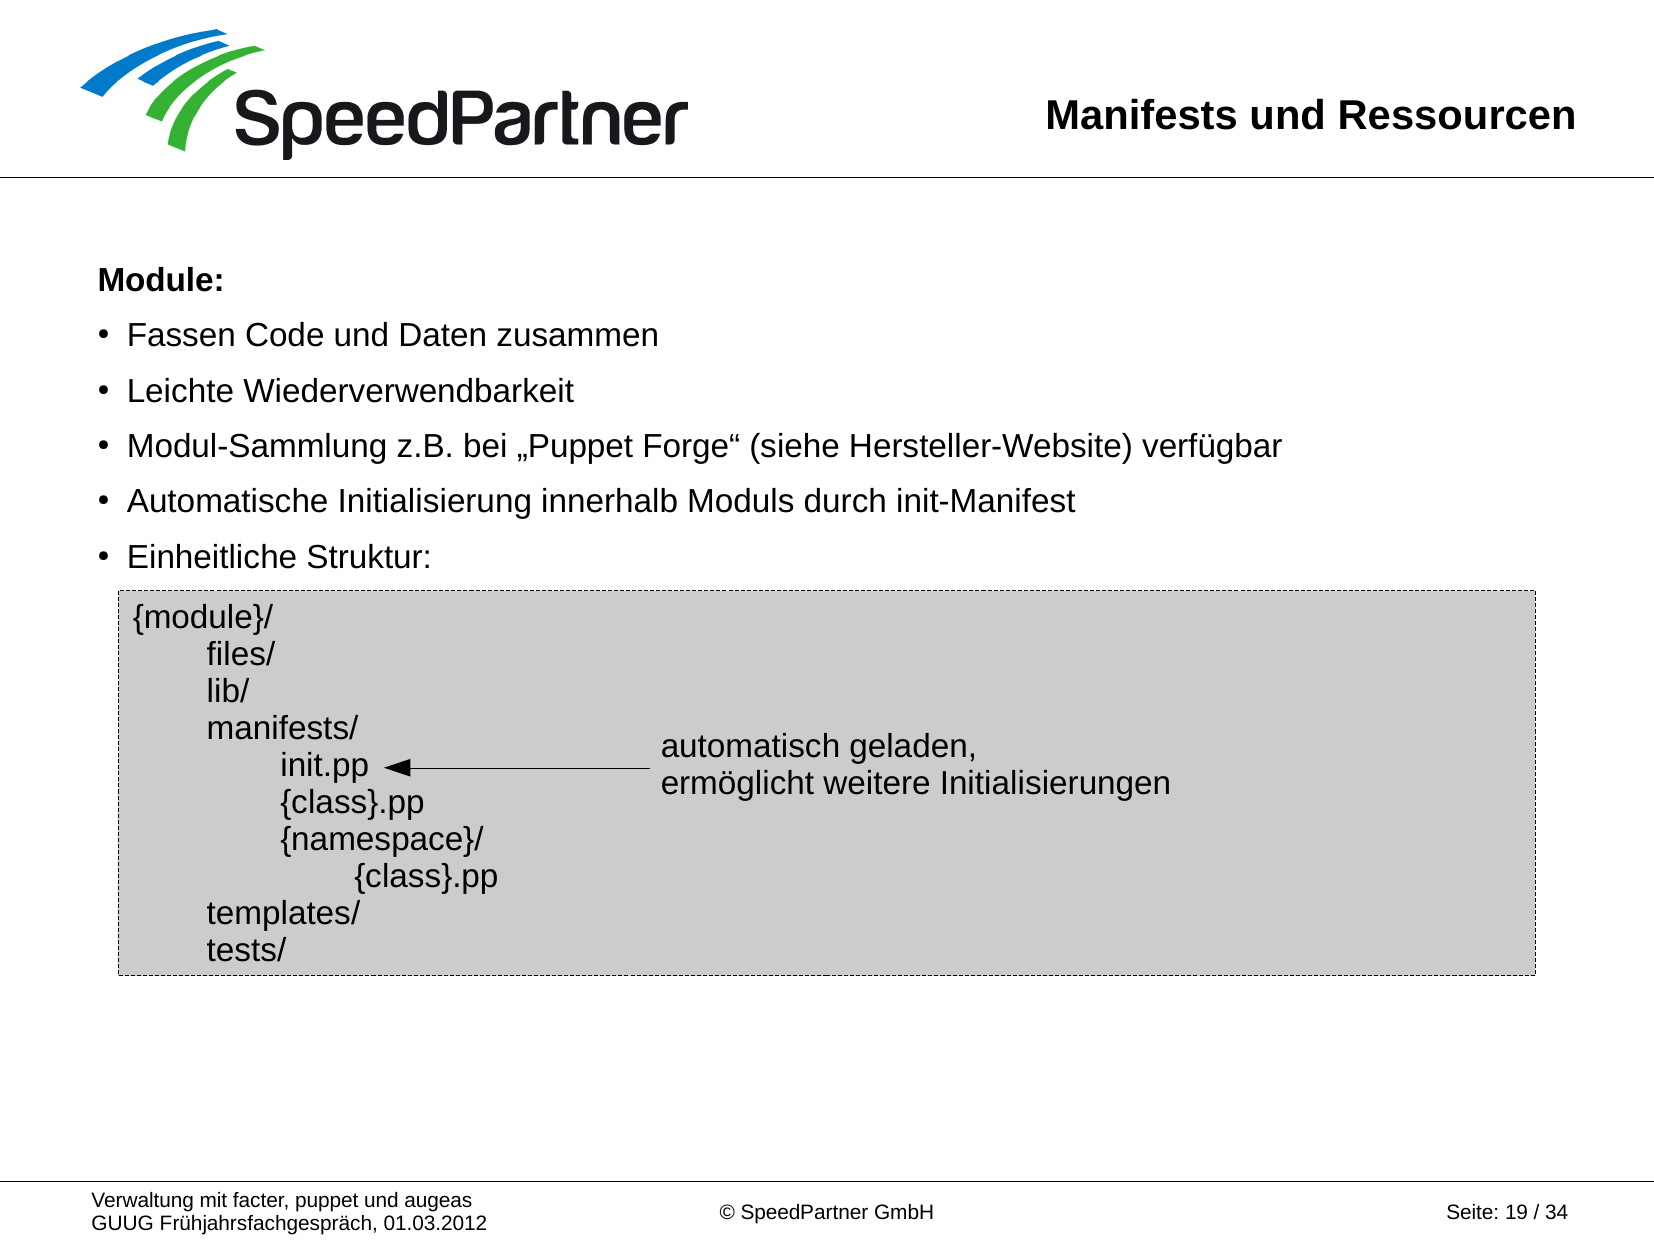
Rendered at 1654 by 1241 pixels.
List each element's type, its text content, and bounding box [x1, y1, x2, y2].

picture [80, 29, 688, 160]
title Manifests und Ressourcen [590, 70, 1577, 160]
text_box automatisch geladen, ermöglicht weitere Initialisierungen [646, 720, 1188, 810]
text_box Module: Fassen Code und Daten zusammen Leichte Wiederverwendbarkeit Modul-Sammlung z.B. bei „Puppet Forge“ (siehe Hersteller-Website) verfügbar Automatische Initialisierung innerhalb Moduls durch init-Manifest Einheitliche Struktur: [82, 253, 1565, 1177]
text_box {module}/ files/ lib/ manifests/ init.pp {class}.pp {namespace}/ {class}.pp templates/ tests/ [118, 590, 1536, 976]
